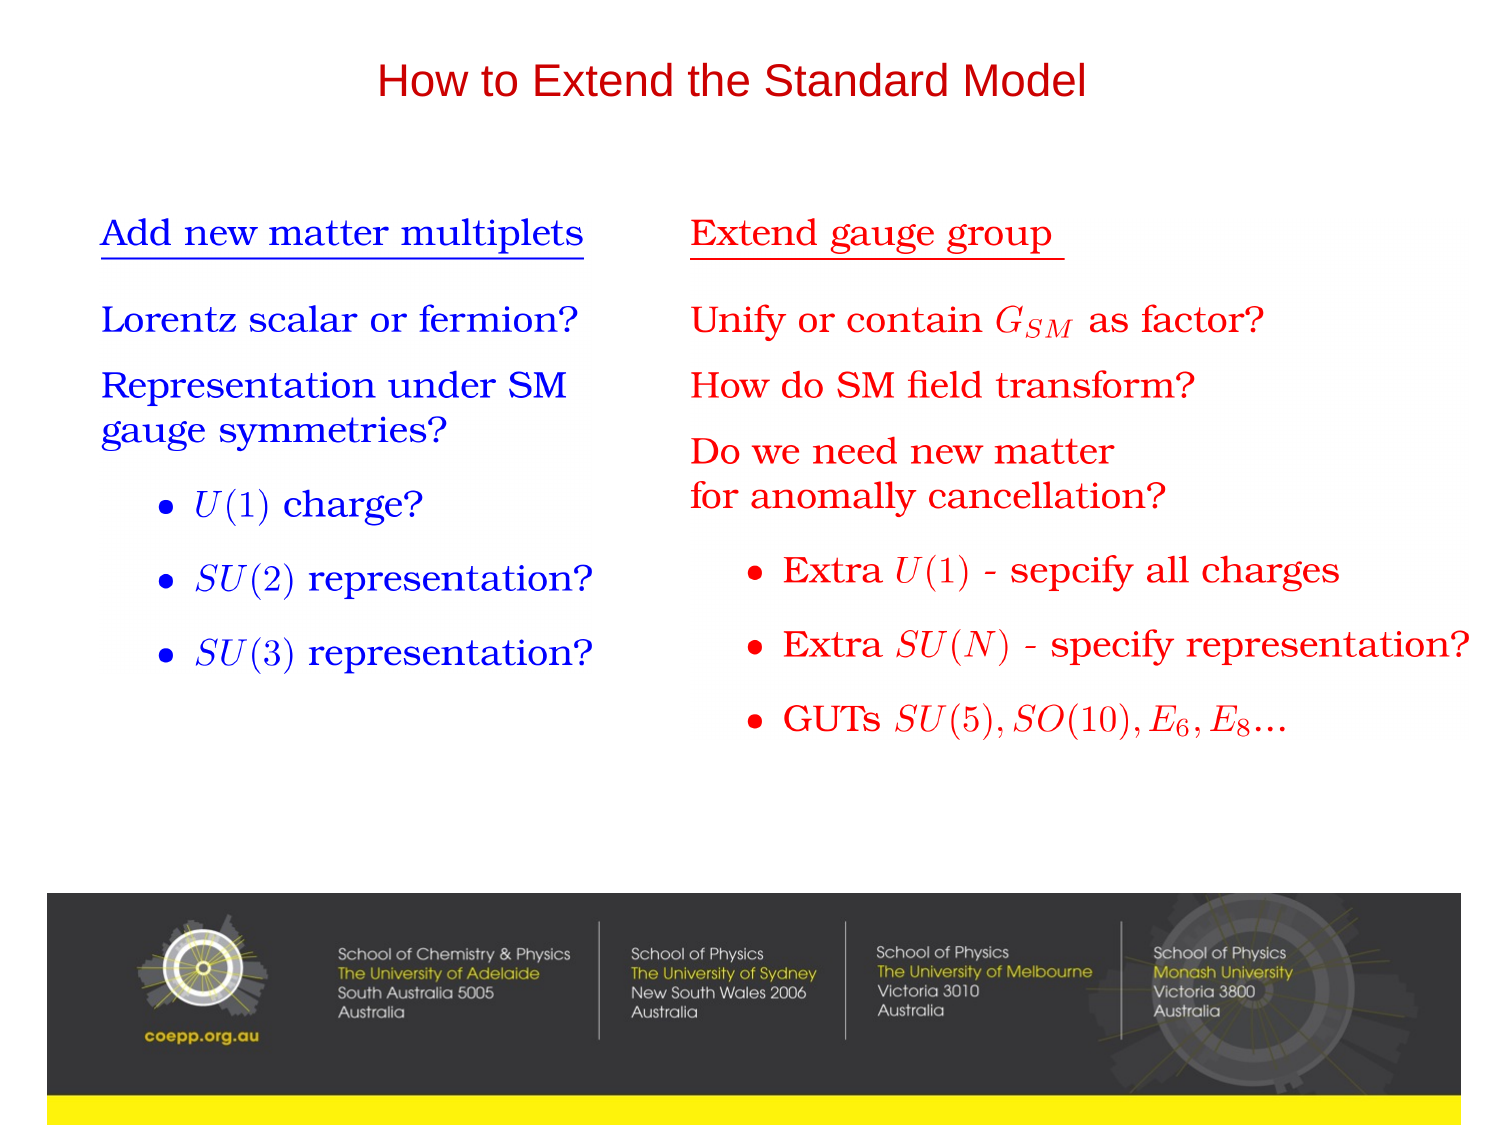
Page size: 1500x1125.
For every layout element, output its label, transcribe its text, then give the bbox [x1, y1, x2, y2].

text_box How to Extend the Standard Model [94, 47, 1371, 114]
picture [690, 218, 1469, 740]
picture [47, 893, 1461, 1125]
picture [99, 218, 592, 674]
